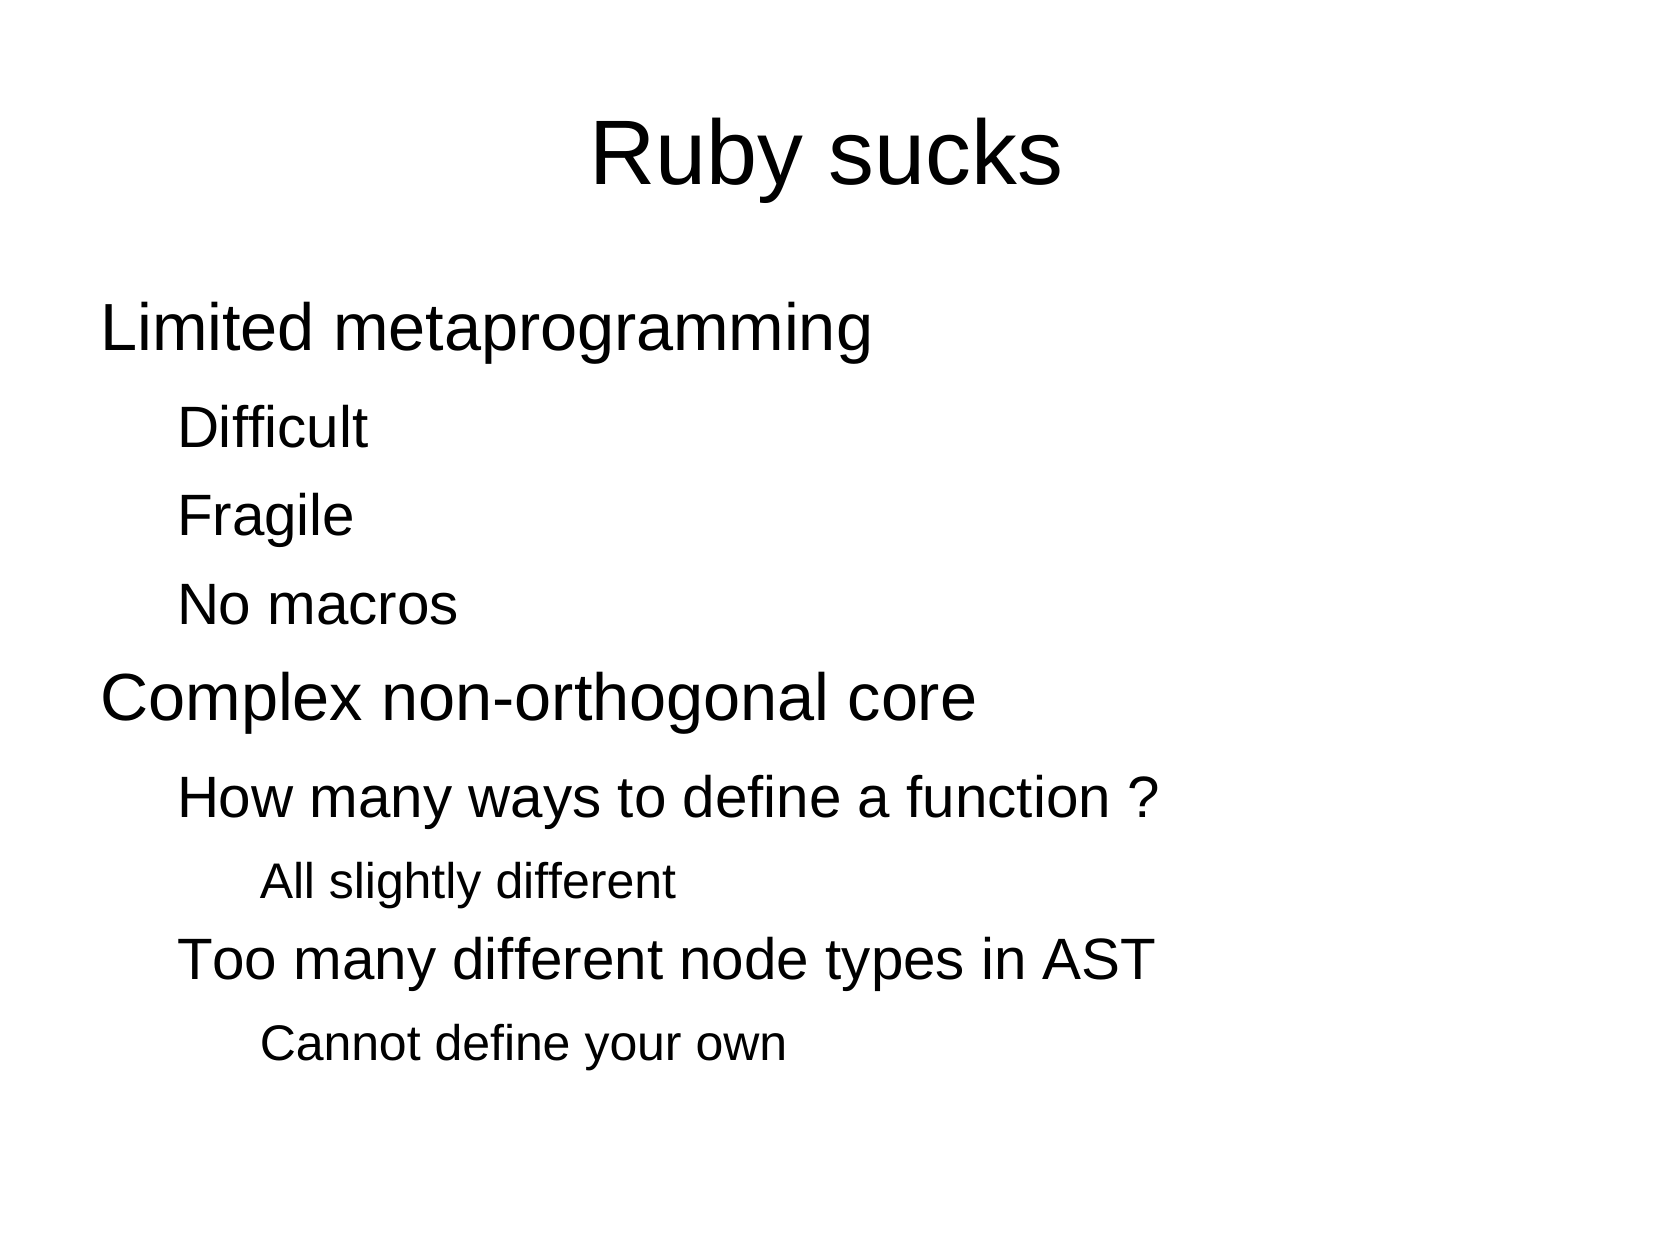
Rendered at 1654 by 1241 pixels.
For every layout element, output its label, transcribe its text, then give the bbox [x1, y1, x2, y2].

title Ruby sucks [82, 56, 1571, 250]
list Limited metaprogramming Difficult Fragile No macros Complex non-orthogonal core How many ways to define a function ? All slightly different Too many different node types in AST Cannot define your own [82, 290, 1571, 1094]
